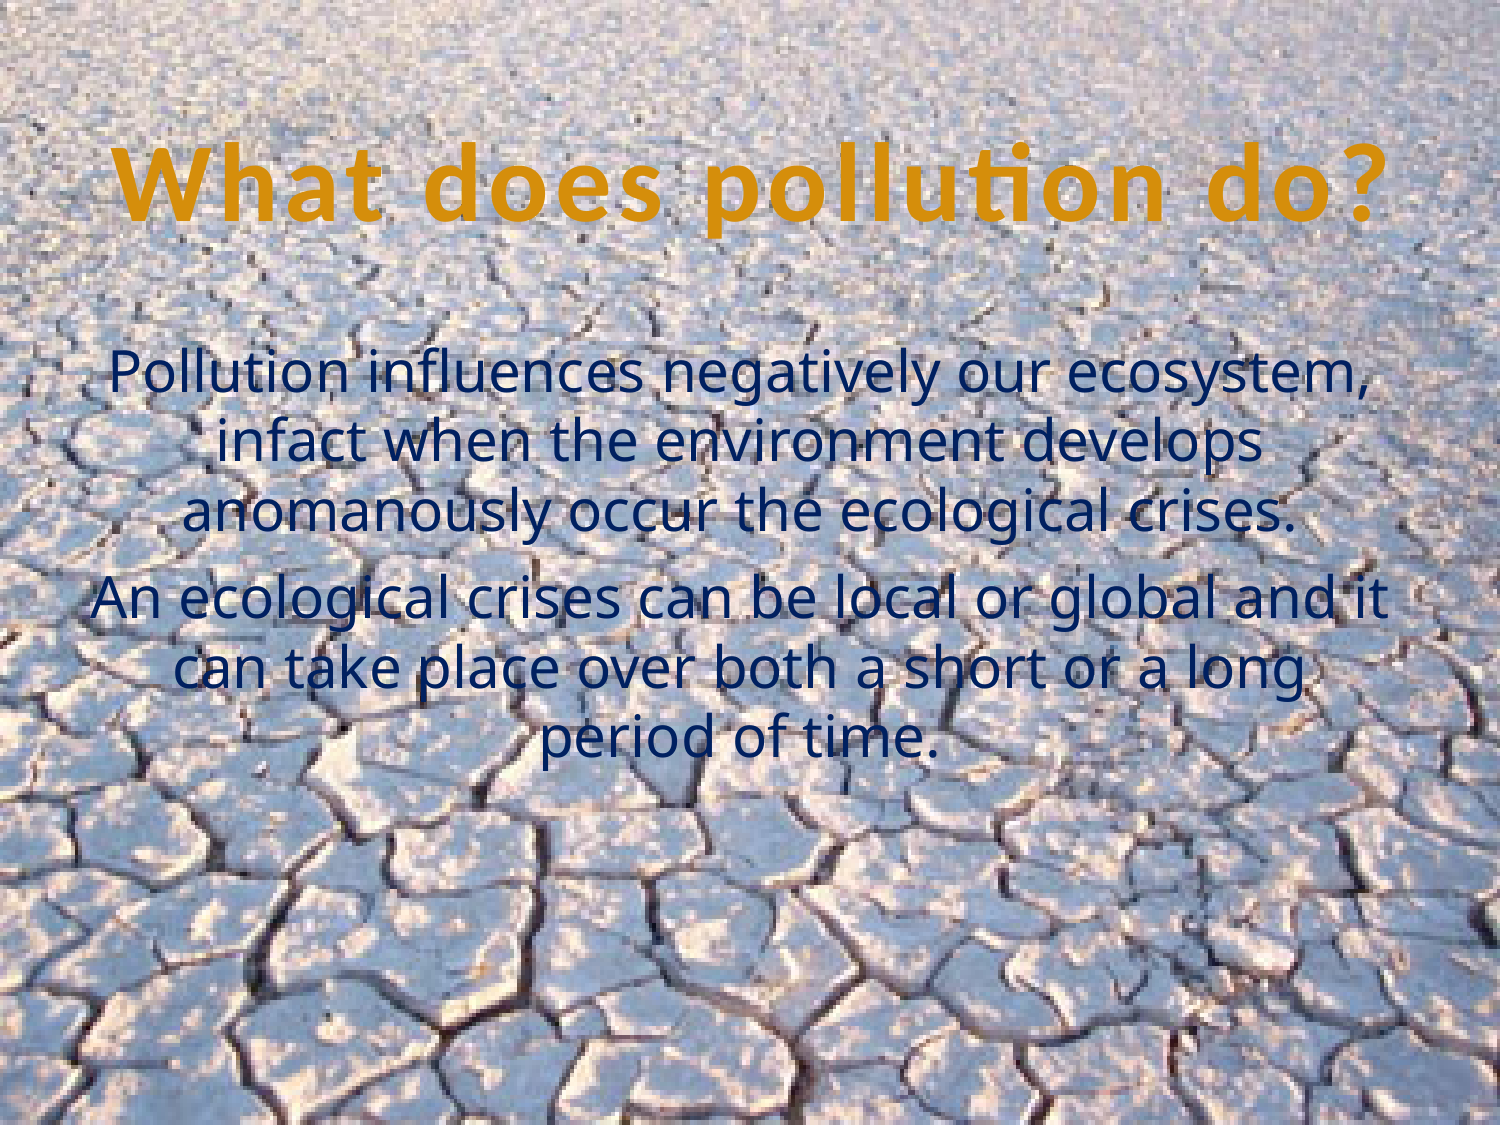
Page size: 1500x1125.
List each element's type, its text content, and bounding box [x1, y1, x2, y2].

list Pollution influences negatively our ecosystem, infact when the environment develops anomanously occur the ecological crises. An ecological crises can be local or global and it can take place over both a short or a long period of time. [64, 326, 1415, 953]
picture [0, 0, 1500, 1125]
text_box What does pollution do? [95, 102, 1408, 252]
